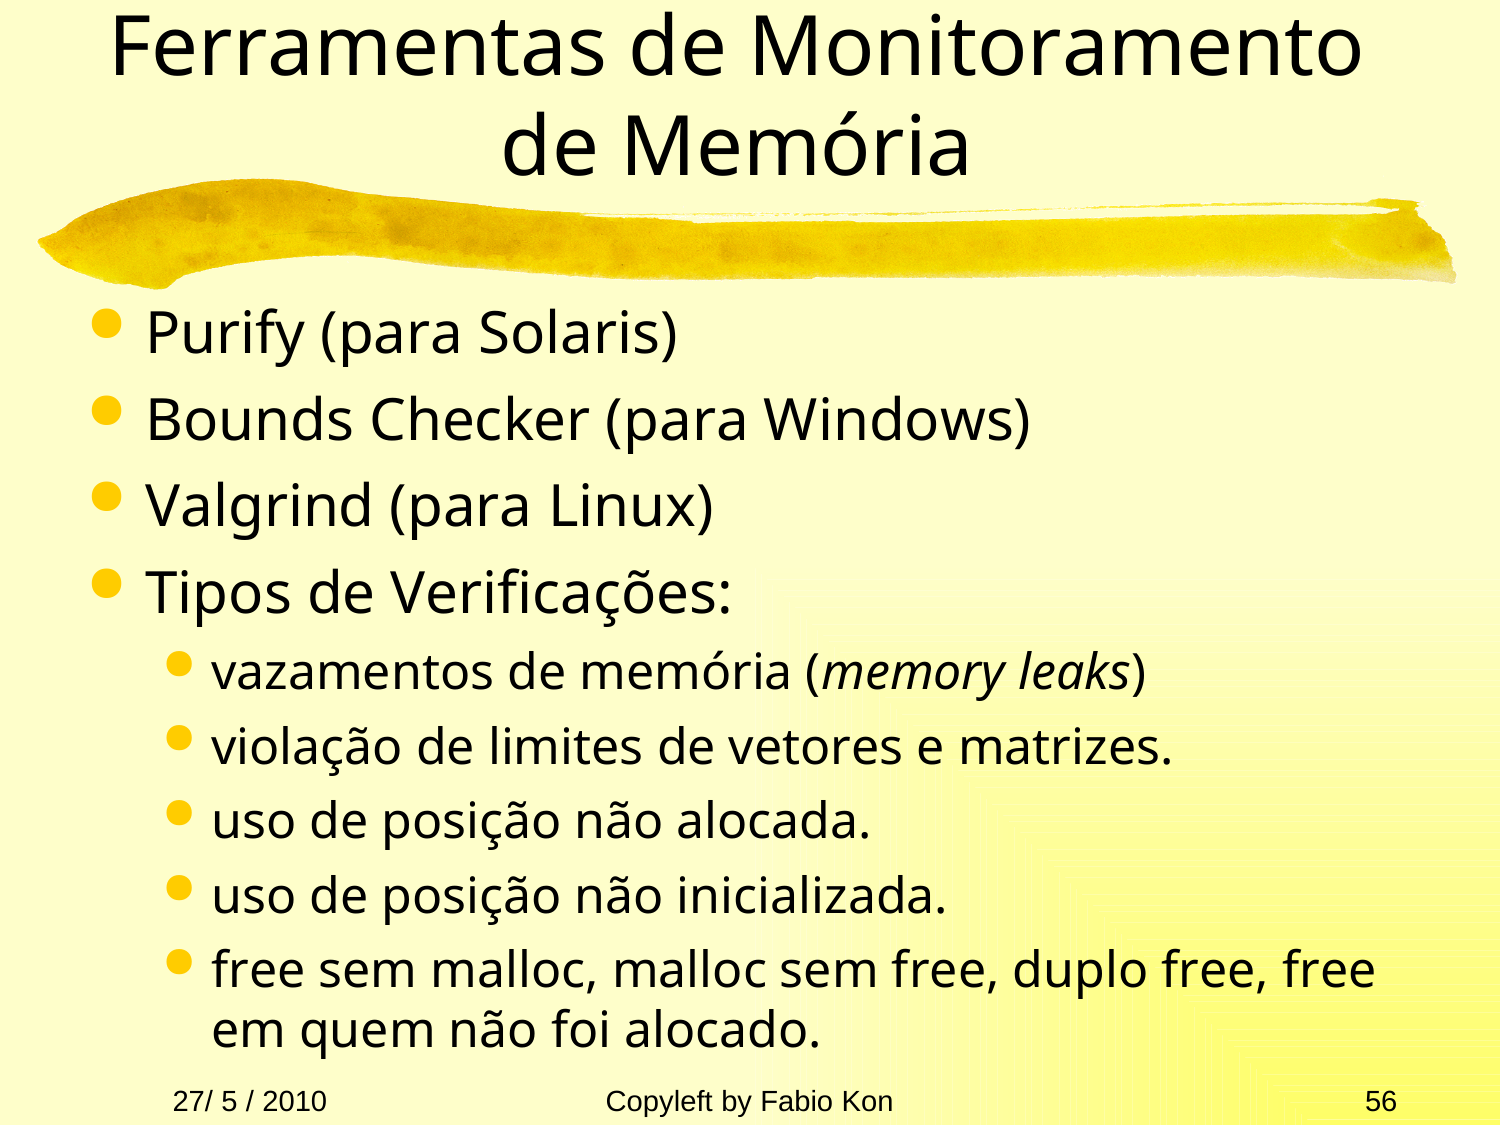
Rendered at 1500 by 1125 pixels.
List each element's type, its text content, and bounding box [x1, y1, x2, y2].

list Purify (para Solaris) Bounds Checker (para Windows) Valgrind (para Linux) Tipos de Verificações: vazamentos de memória (memory leaks) violação de limites de vetores e matrizes. uso de posição não alocada. uso de posição não inicializada. free sem malloc, malloc sem free, duplo free, free em quem não foi alocado. [74, 287, 1417, 1066]
title Ferramentas de Monitoramento de Memória [74, 0, 1400, 200]
picture [24, 174, 1463, 297]
